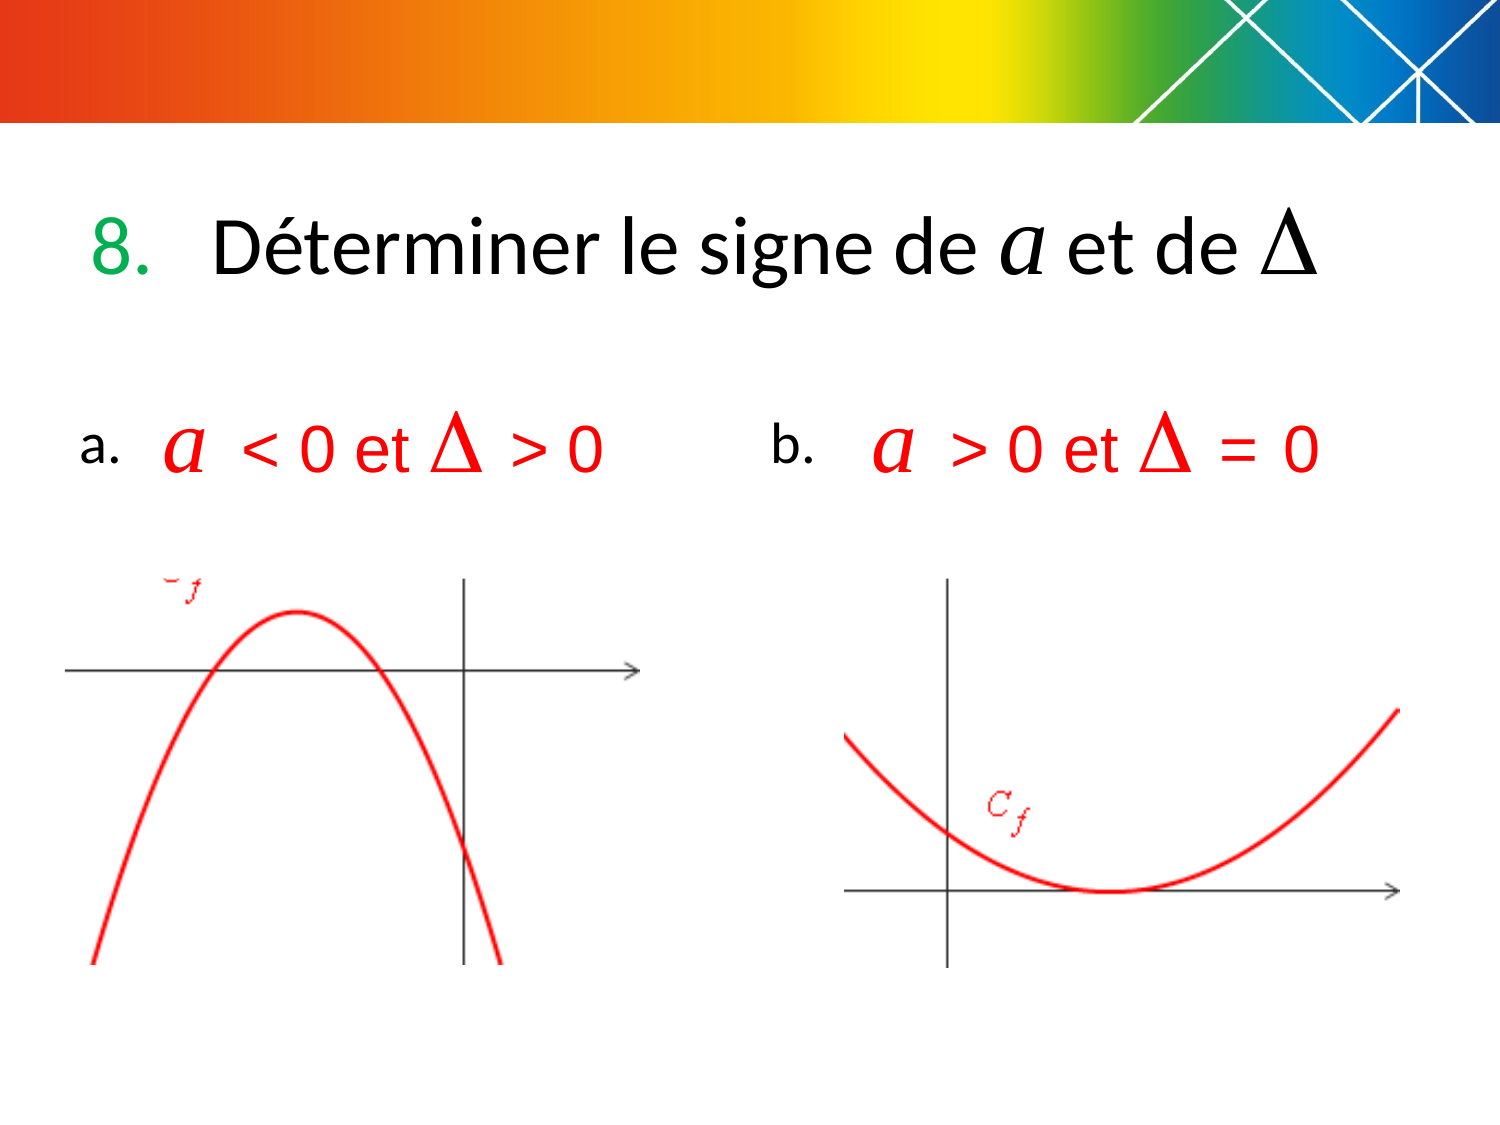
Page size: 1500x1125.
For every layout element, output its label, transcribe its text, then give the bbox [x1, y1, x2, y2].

table_header a. [65, 397, 147, 496]
table_header b. [756, 397, 1447, 1011]
picture [1340, 0, 1500, 123]
text_box a < 0 et  > 0 [147, 373, 632, 579]
text_box a > 0 et  = 0 [856, 373, 1341, 579]
picture [64, 496, 640, 965]
table_header a. [65, 397, 756, 1011]
picture [0, 0, 1359, 123]
picture [844, 491, 1400, 968]
title Déterminer le signe de a et de  [75, 163, 1426, 305]
